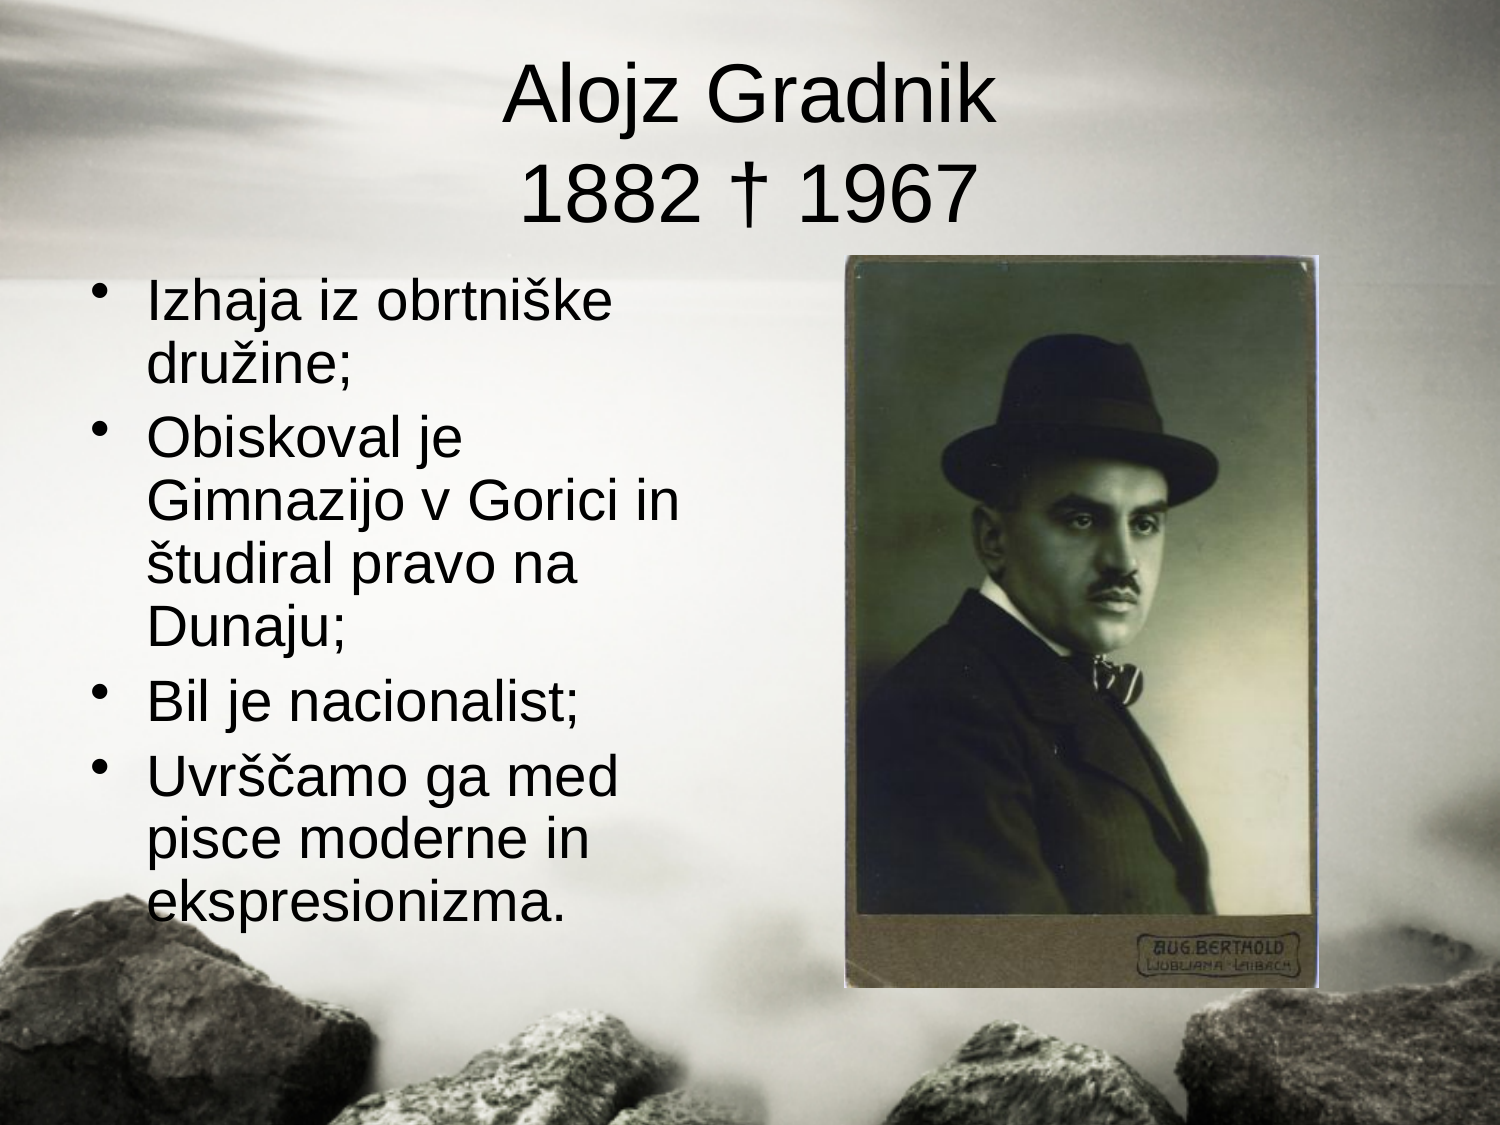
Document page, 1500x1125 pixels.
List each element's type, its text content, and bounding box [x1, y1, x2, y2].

title Alojz Gradnik 1882 † 1967 [75, 45, 1425, 233]
picture [0, 0, 1500, 1125]
list Izhaja iz obrtniške družine; Obiskoval je Gimnazijo v Gorici in študiral pravo na Dunaju; Bil je nacionalist; Uvrščamo ga med pisce moderne in ekspresionizma. [75, 262, 738, 1005]
